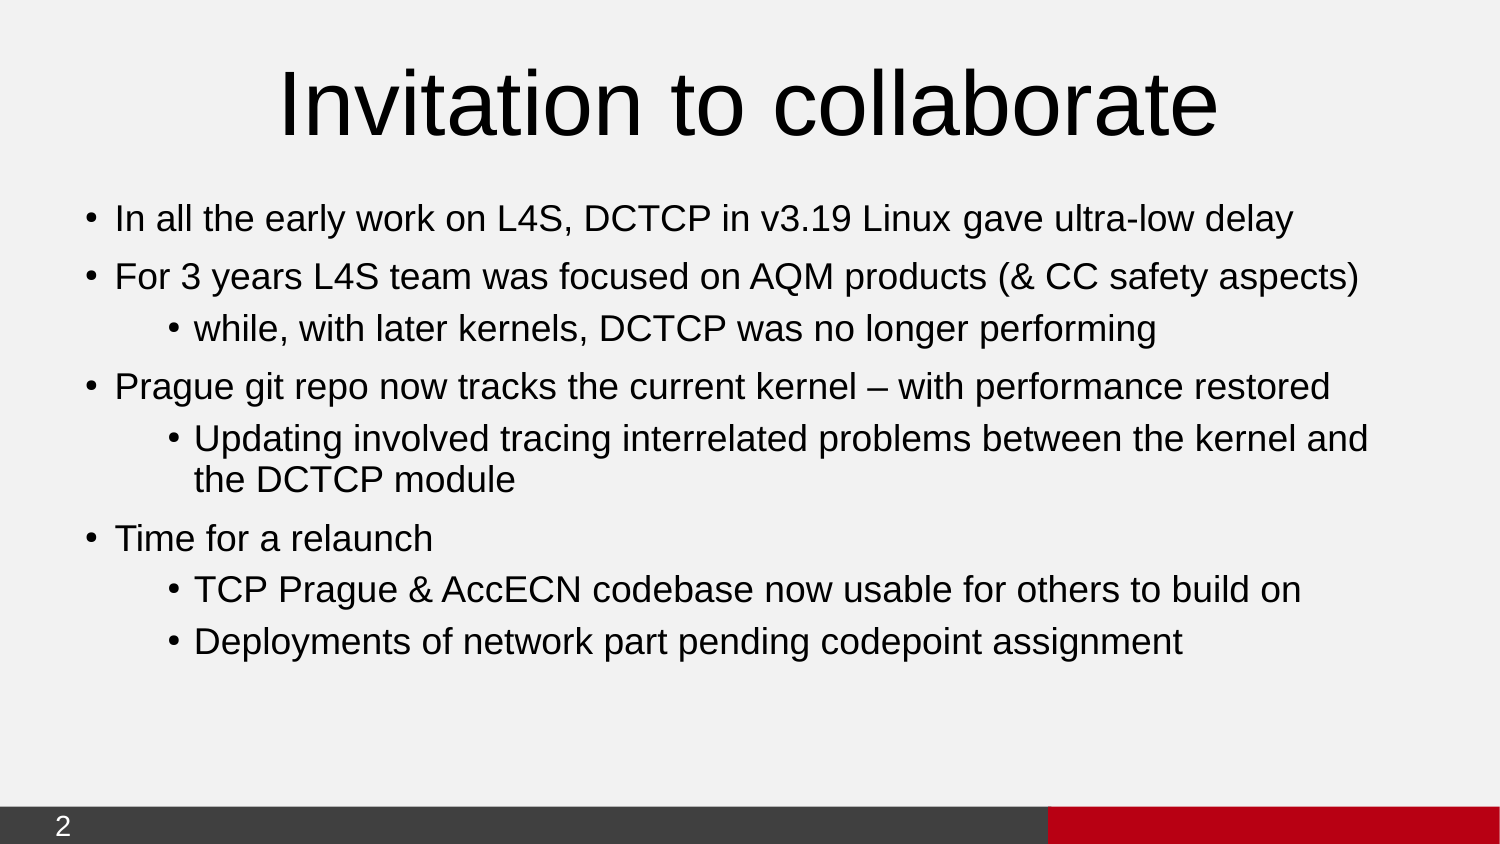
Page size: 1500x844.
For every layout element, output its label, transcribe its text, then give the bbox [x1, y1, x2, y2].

list In all the early work on L4S, DCTCP in v3.19 Linux gave ultra-low delay For 3 years L4S team was focused on AQM products (& CC safety aspects) while, with later kernels, DCTCP was no longer performing Prague git repo now tracks the current kernel – with performance restored Updating involved tracing interrelated problems between the kernel and the DCTCP module Time for a relaunch TCP Prague & AccECN codebase now usable for others to build on Deployments of network part pending codepoint assignment [75, 197, 1425, 771]
title Invitation to collaborate [75, 33, 1425, 175]
